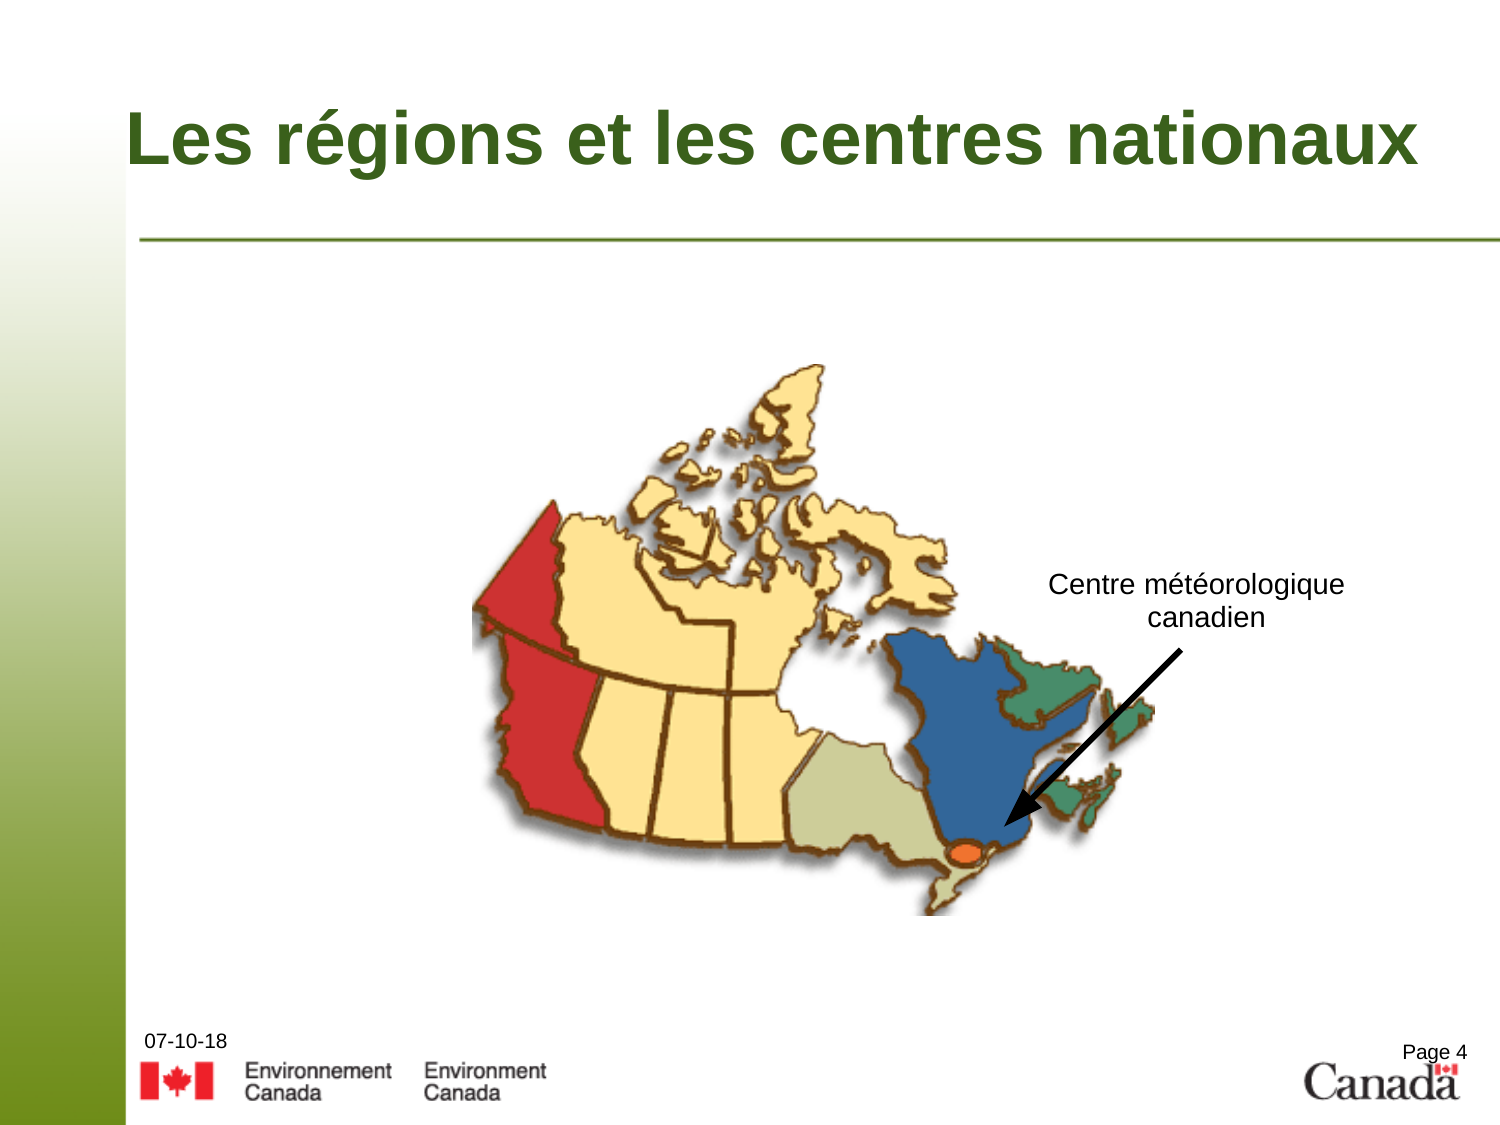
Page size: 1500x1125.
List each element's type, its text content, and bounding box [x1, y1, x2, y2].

title Les régions et les centres nationaux [125, 52, 1463, 226]
picture [0, 0, 1500, 1125]
text_box Centre météorologique canadien [1033, 561, 1356, 642]
